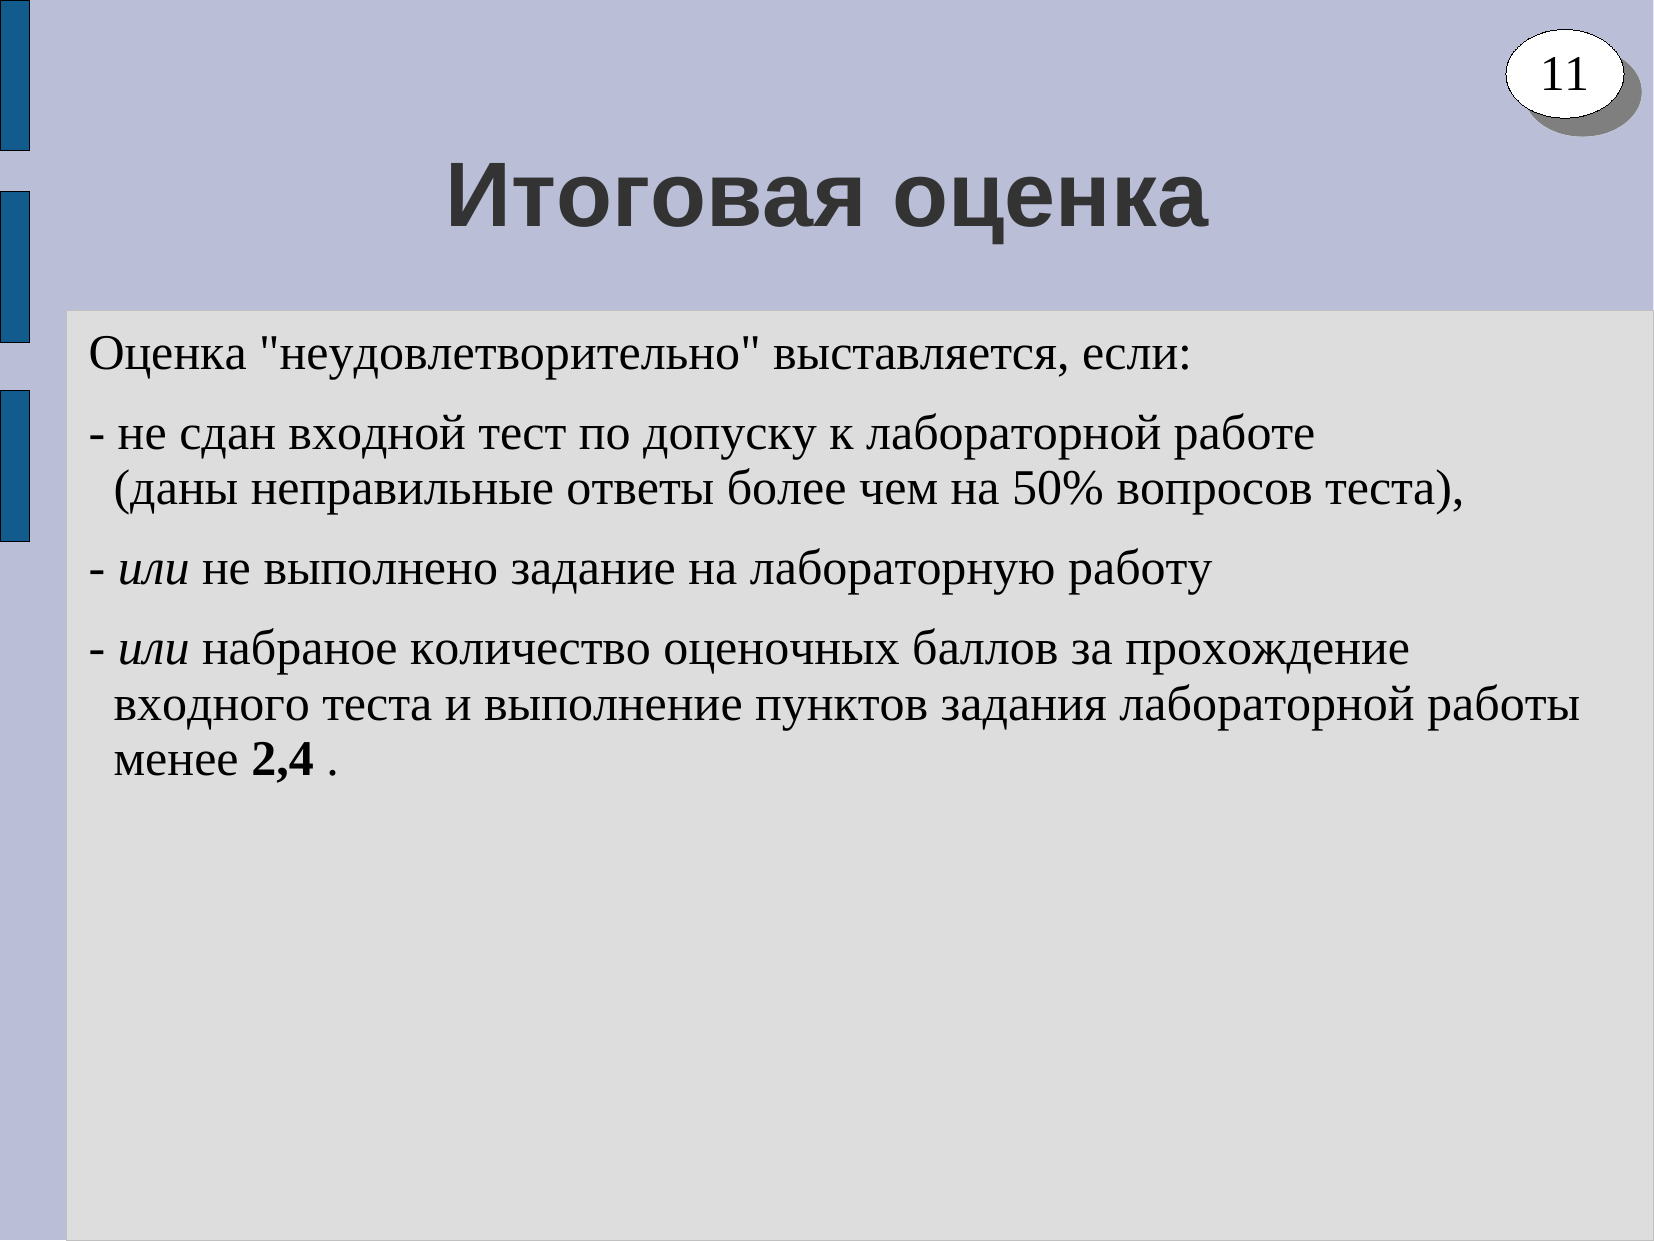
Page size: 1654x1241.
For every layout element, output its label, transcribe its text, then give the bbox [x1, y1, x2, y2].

text_box Оценка "неудовлетворительно" выставляется, если: - не сдан входной тест по допуску к лабораторной работе (даны неправильные ответы более чем на 50% вопросов теста), - или не выполнено задание на лабораторную работу - или набраное количество оценочных баллов за прохождение входного теста и выполнение пунктов задания лабораторной работы менее 2,4 . [88, 324, 1581, 1145]
title Итоговая оценка [121, 91, 1534, 299]
text_box 11 [1505, 29, 1625, 119]
